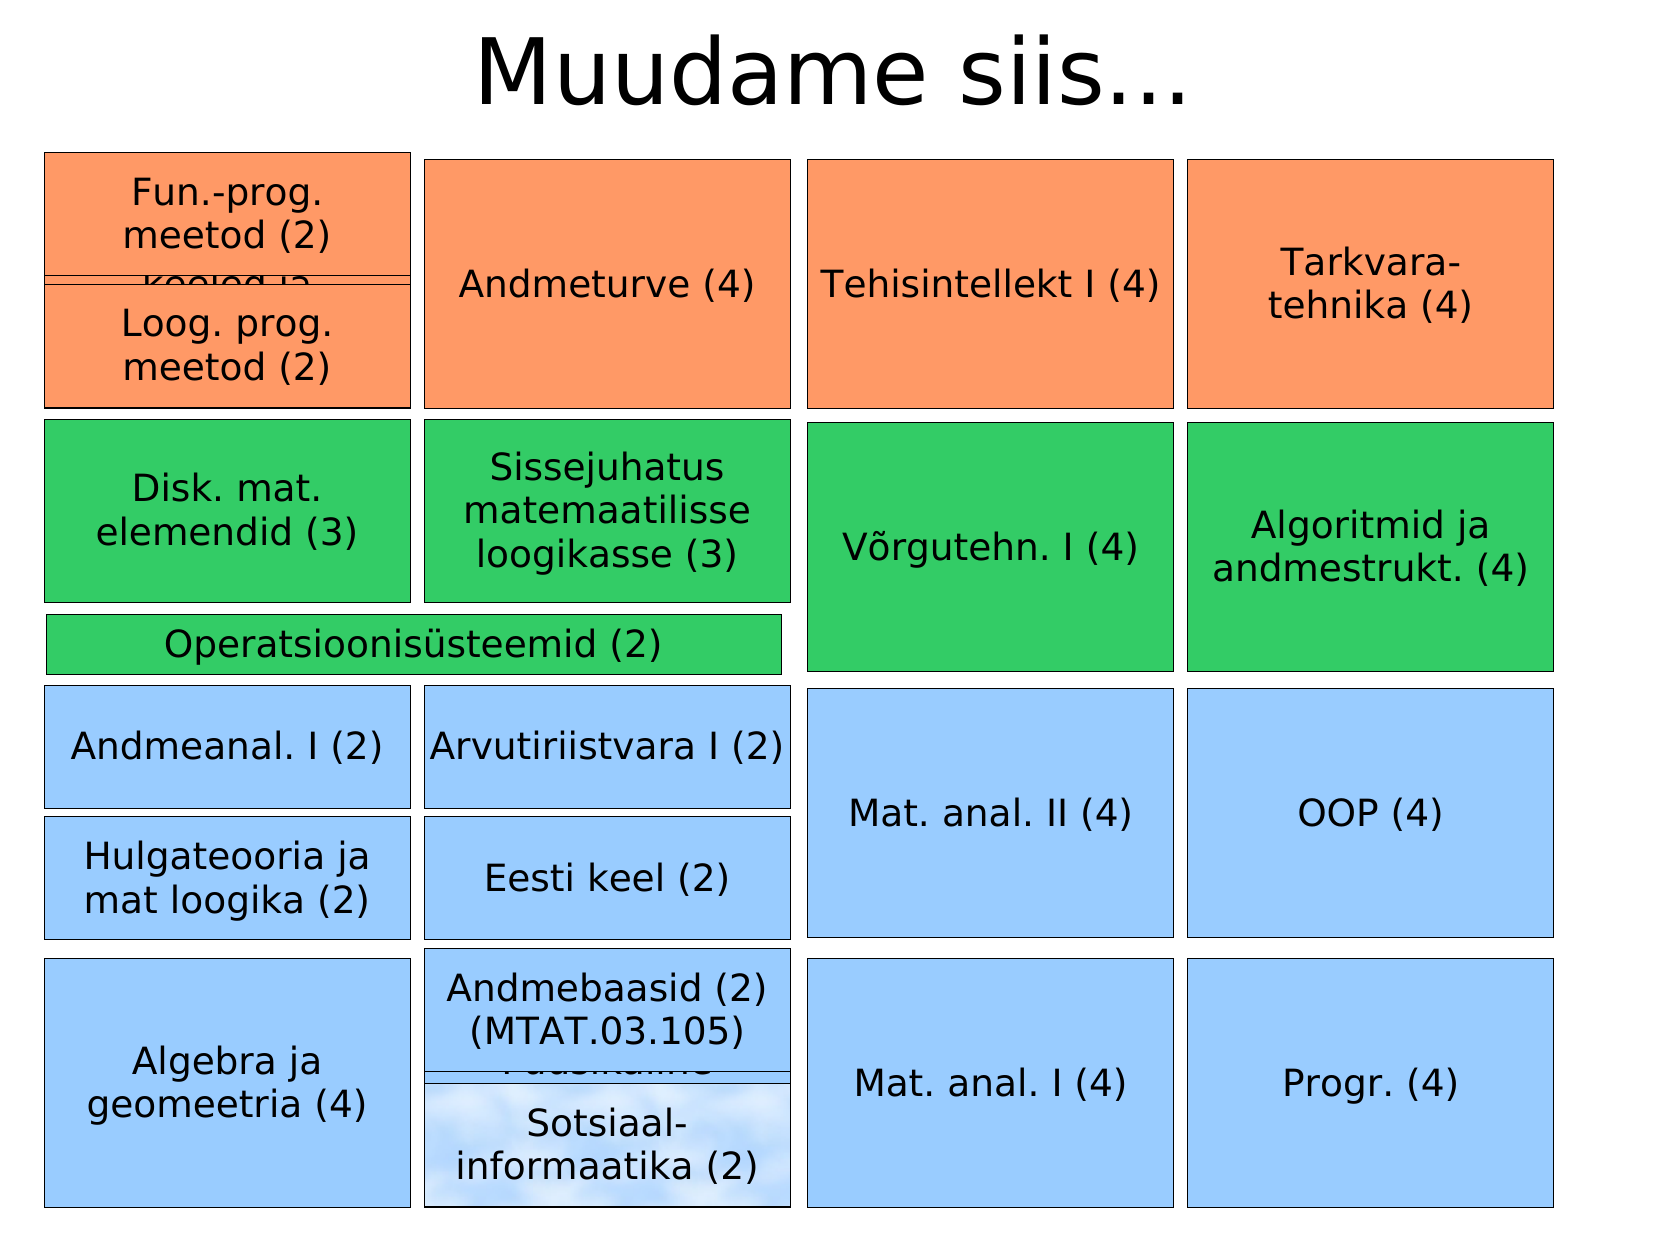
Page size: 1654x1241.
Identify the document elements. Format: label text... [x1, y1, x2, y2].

text_box Hulgateooria ja mat loogika (2) [44, 816, 411, 940]
text_box Automaadid, keeled ja translaatorid (4) [303, 276, 411, 284]
text_box Algebra ja geomeetria (4) [44, 958, 411, 1208]
text_box Algoritmid ja andmestrukt. (4) [1187, 422, 1554, 672]
text_box Tehisintellekt I (4) [807, 159, 1174, 409]
text_box Disk. mat. elemendid (3) [44, 419, 411, 603]
text_box Mat. anal. II (4) [807, 688, 1174, 938]
text_box Tarkvara- tehnika (4) [1187, 159, 1554, 409]
text_box Eesti keel (2) [424, 816, 791, 940]
text_box Progr. (4) [1187, 958, 1554, 1208]
text_box Fun.-prog. meetod (2) [44, 152, 411, 276]
text_box Loog. prog. meetod (2) [44, 284, 411, 408]
title Muudame siis... [89, 0, 1578, 146]
text_box Füüsikaline maailmapilt (4) [424, 1072, 791, 1083]
text_box Sotsiaal- informaatika (2) [424, 1083, 791, 1207]
text_box Operatsioonisüsteemid (2) [46, 614, 782, 675]
text_box Andmebaasid (2) (MTAT.03.105) [424, 948, 791, 1072]
text_box Mat. anal. I (4) [807, 958, 1174, 1208]
text_box Arvutiriistvara I (2) [424, 685, 791, 809]
text_box Võrgutehn. I (4) [807, 422, 1174, 672]
text_box Automaadid, keeled ja translaatorid (4) [44, 276, 144, 284]
text_box Andmeanal. I (2) [44, 685, 411, 809]
text_box OOP (4) [1187, 688, 1554, 938]
text_box Sissejuhatus matemaatilisse loogikasse (3) [424, 419, 791, 603]
text_box Andmeturve (4) [424, 159, 791, 409]
